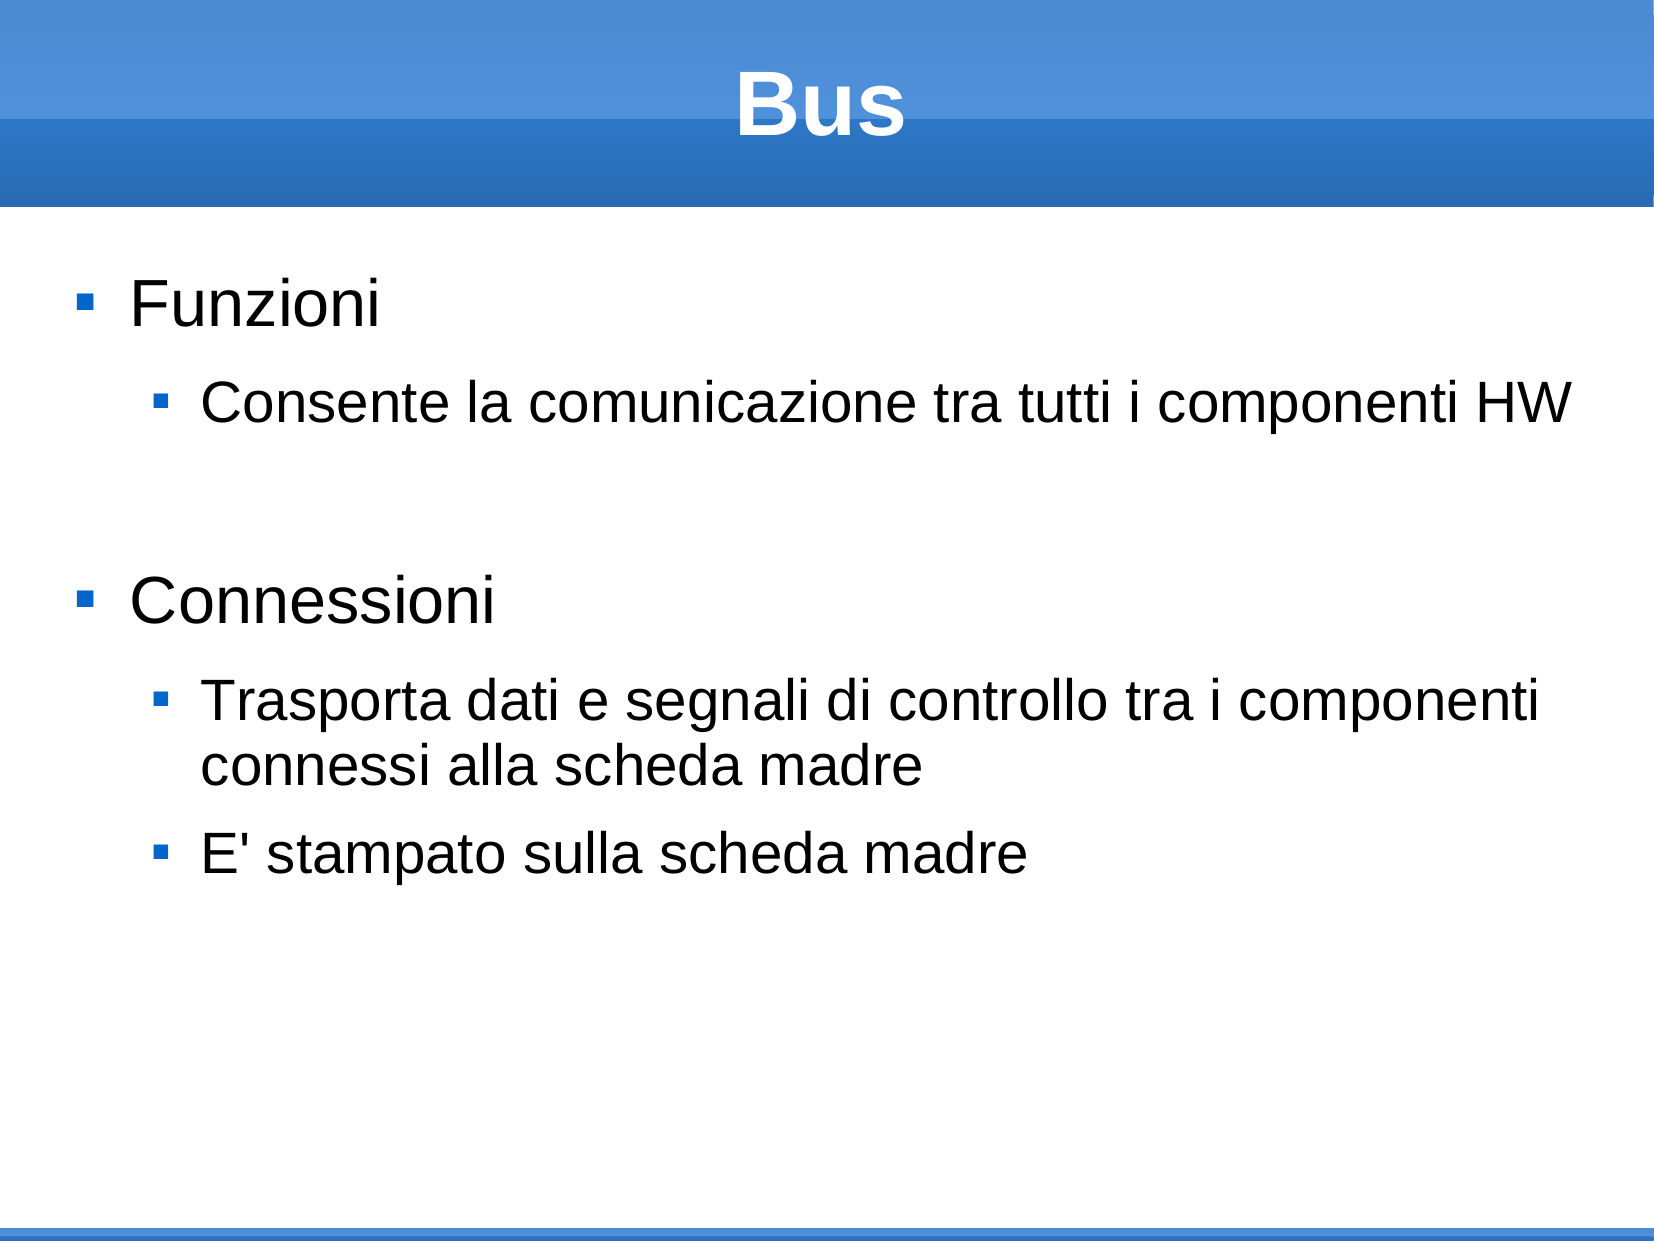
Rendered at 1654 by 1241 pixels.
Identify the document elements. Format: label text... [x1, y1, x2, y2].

list Funzioni Consente la comunicazione tra tutti i componenti HW Connessioni Trasporta dati e segnali di controllo tra i componenti connessi alla scheda madre E' stampato sulla scheda madre [59, 265, 1595, 1196]
title Bus [76, 0, 1565, 208]
